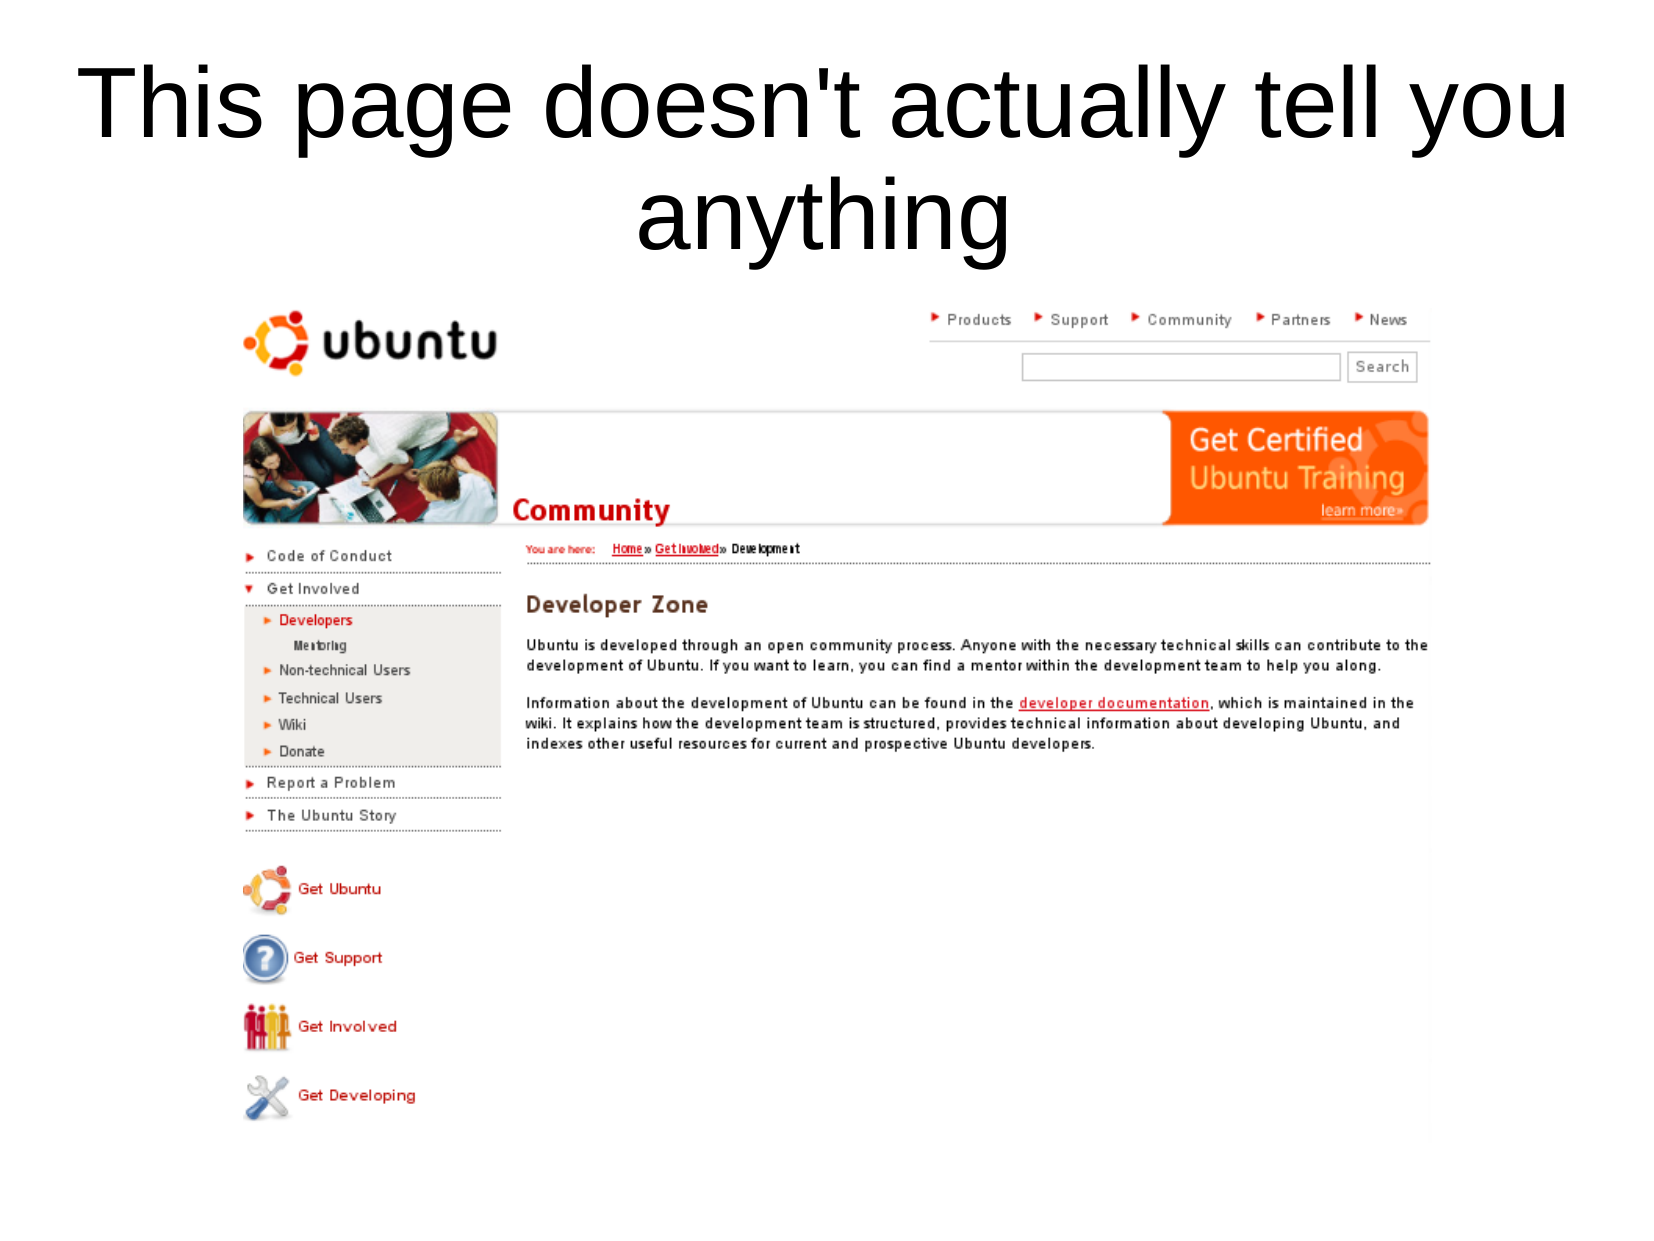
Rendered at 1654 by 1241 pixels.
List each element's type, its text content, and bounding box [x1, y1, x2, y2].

picture [243, 308, 1432, 1143]
text_box This page doesn't actually tell you anything [57, 35, 1623, 283]
